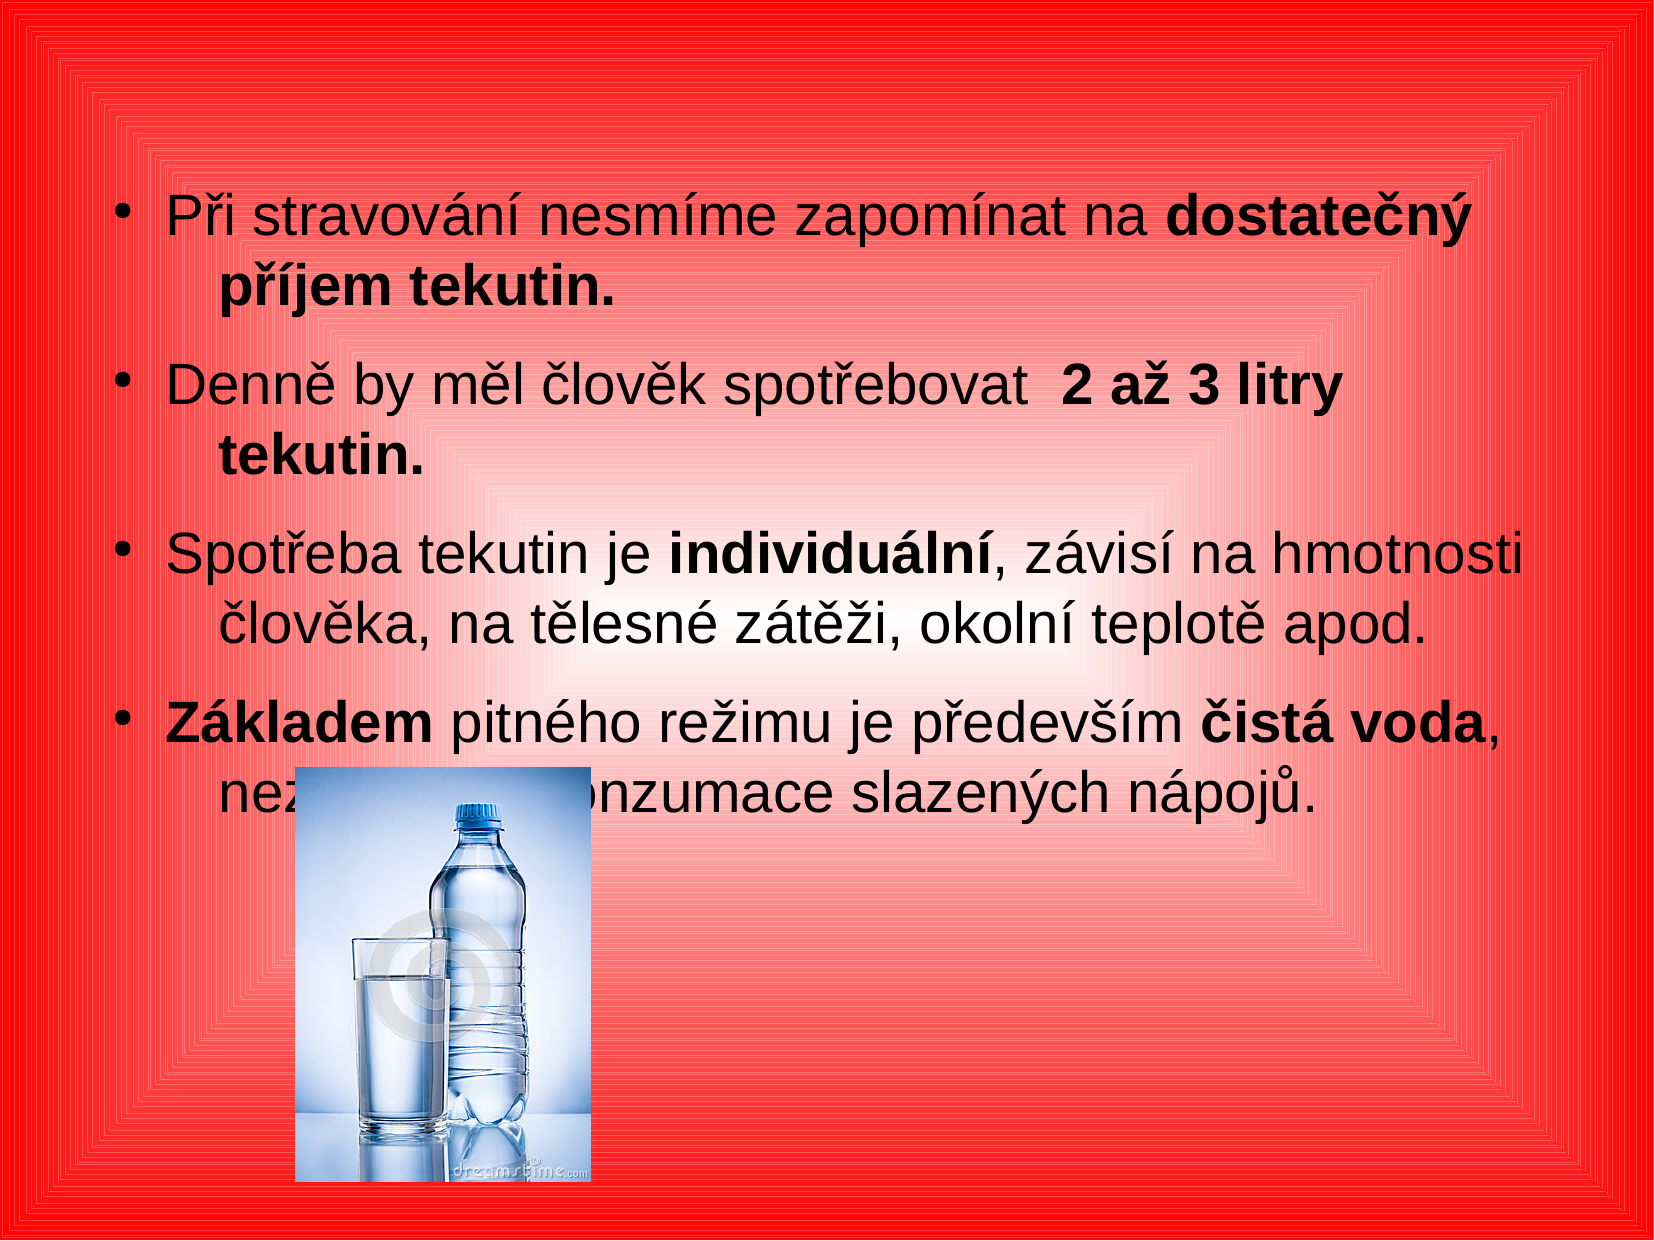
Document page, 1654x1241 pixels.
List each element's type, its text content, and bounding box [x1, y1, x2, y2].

picture [295, 767, 591, 1182]
list Při stravování nesmíme zapomínat na dostatečný příjem tekutin. Denně by měl člověk spotřebovat 2 až 3 litry tekutin. Spotřeba tekutin je individuální, závisí na hmotnosti člověka, na tělesné zátěži, okolní teplotě apod. Základem pitného režimu je především čistá voda, nezdravá je konzumace slazených nápojů. [76, 177, 1565, 996]
